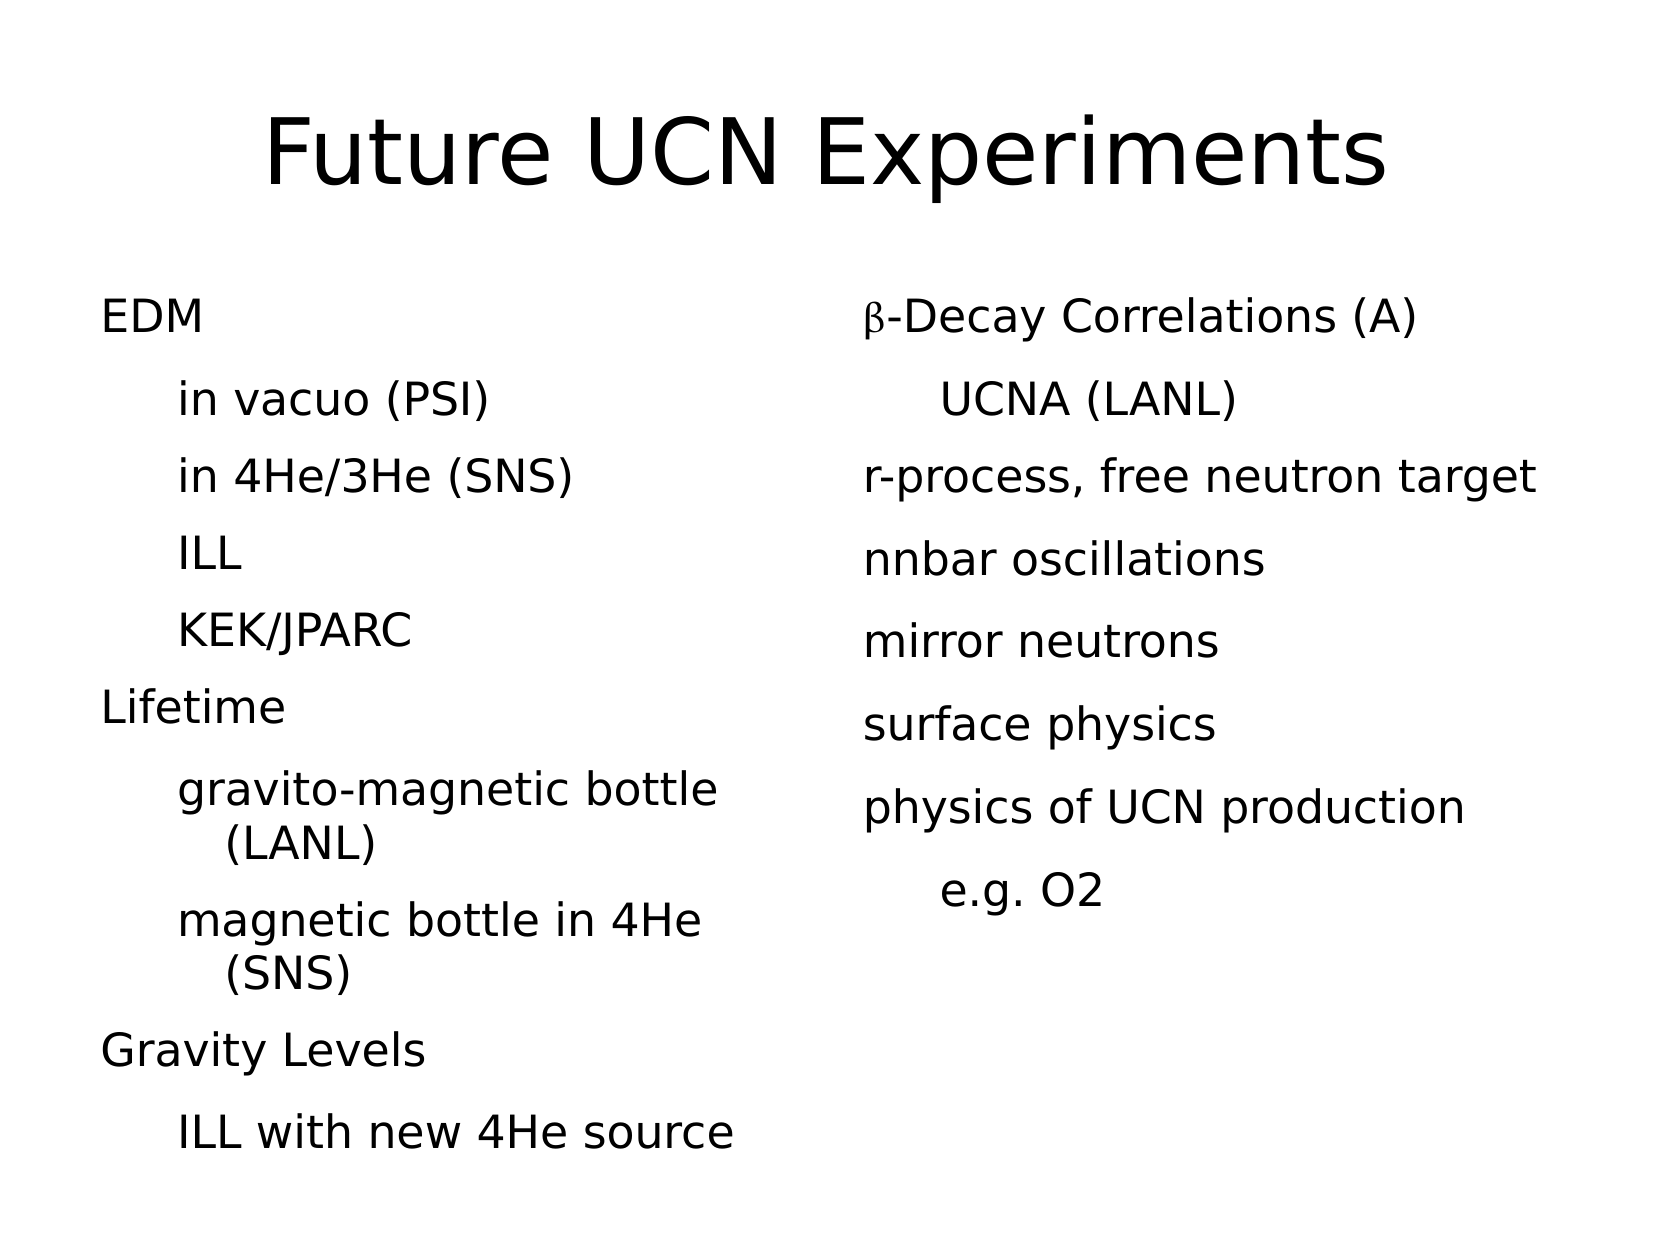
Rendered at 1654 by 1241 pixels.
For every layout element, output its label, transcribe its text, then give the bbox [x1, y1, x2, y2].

title Future UCN Experiments [82, 49, 1571, 257]
list EDM in vacuo (PSI) in 4He/3He (SNS) ILL KEK/JPARC Lifetime gravito-magnetic bottle (LANL) magnetic bottle in 4He (SNS) Gravity Levels ILL with new 4He source [82, 290, 809, 1160]
list -Decay Correlations (A) UCNA (LANL) r-process, free neutron target nnbar oscillations mirror neutrons surface physics physics of UCN production e.g. O2 [845, 290, 1572, 1094]
